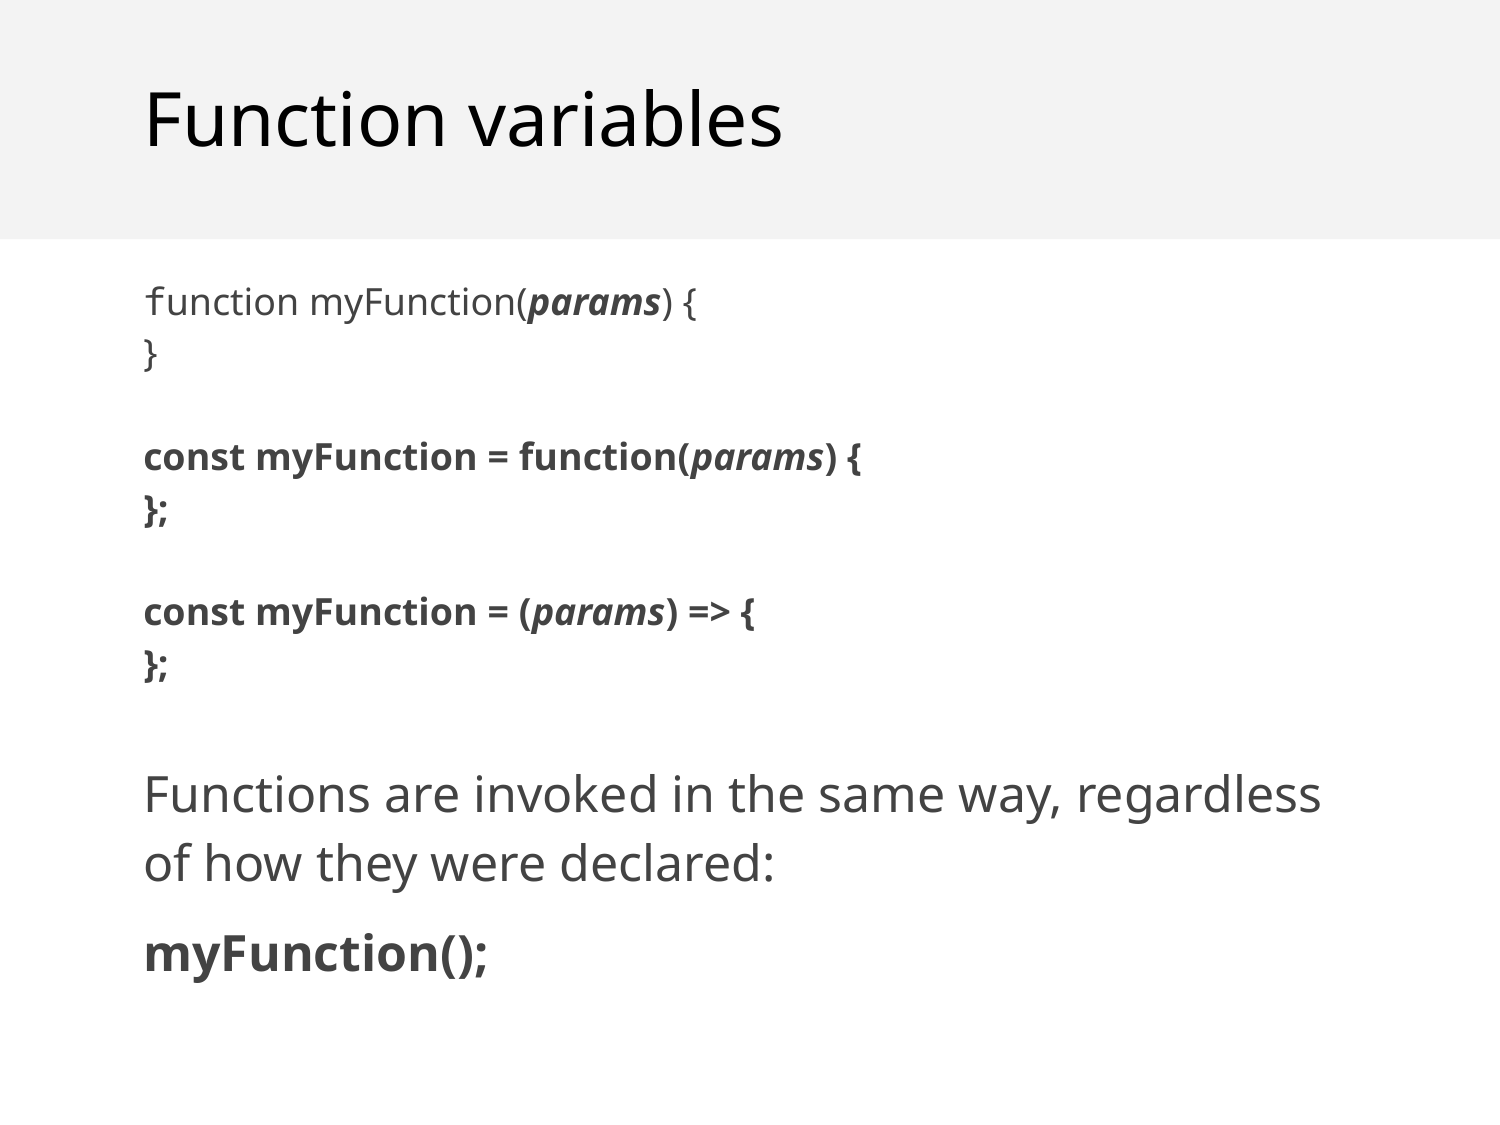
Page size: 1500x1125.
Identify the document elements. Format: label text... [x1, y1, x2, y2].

list function myFunction(params) { } const myFunction = function(params) { }; const myFunction = (params) => { }; Functions are invoked in the same way, regardless of how they were declared: myFunction(); [128, 255, 1372, 1004]
title Function variables [128, 56, 1372, 183]
